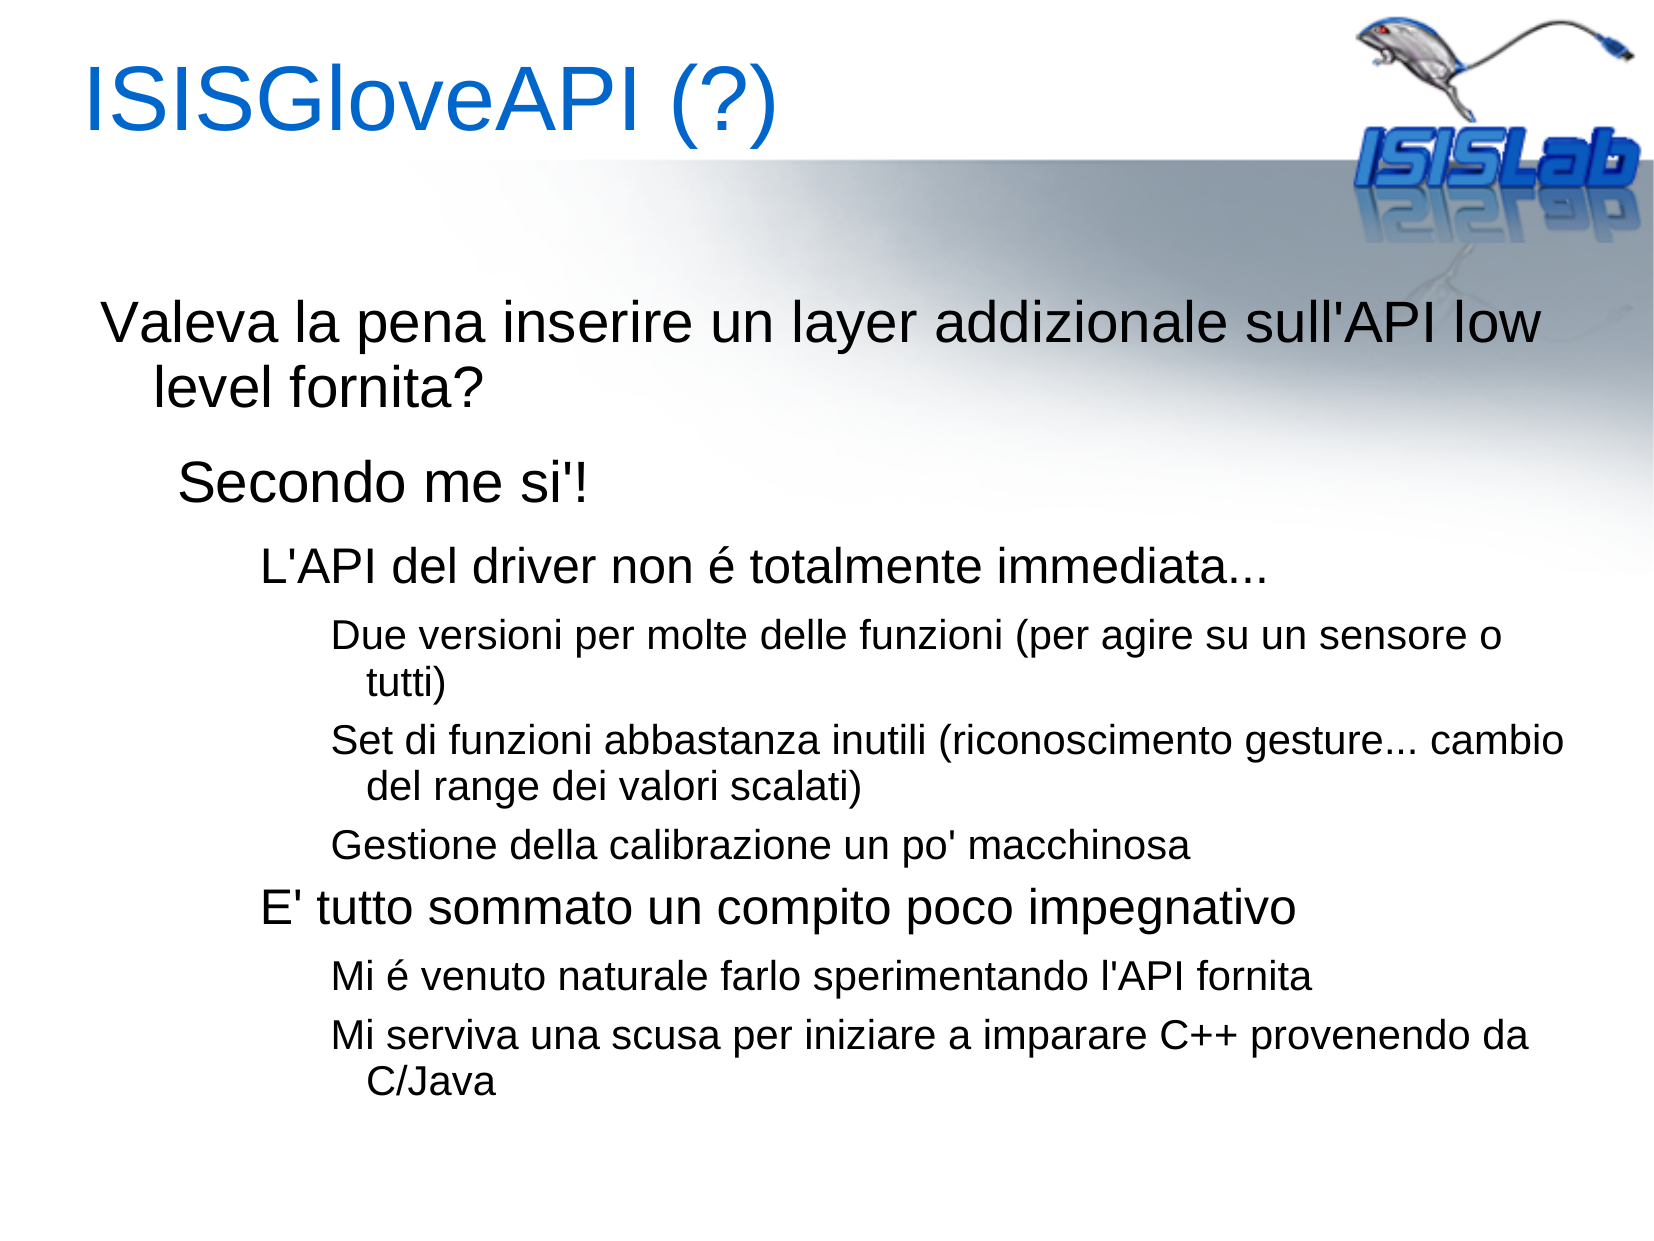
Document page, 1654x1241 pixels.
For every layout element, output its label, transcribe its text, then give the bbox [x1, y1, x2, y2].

title ISISGloveAPI (?) [82, 47, 1571, 150]
picture [0, 0, 1654, 1241]
list Valeva la pena inserire un layer addizionale sull'API low level fornita? Secondo me si'! L'API del driver non é totalmente immediata... Due versioni per molte delle funzioni (per agire su un sensore o tutti) Set di funzioni abbastanza inutili (riconoscimento gesture... cambio del range dei valori scalati) Gestione della calibrazione un po' macchinosa E' tutto sommato un compito poco impegnativo Mi é venuto naturale farlo sperimentando l'API fornita Mi serviva una scusa per iniziare a imparare C++ provenendo da C/Java [82, 290, 1571, 1109]
